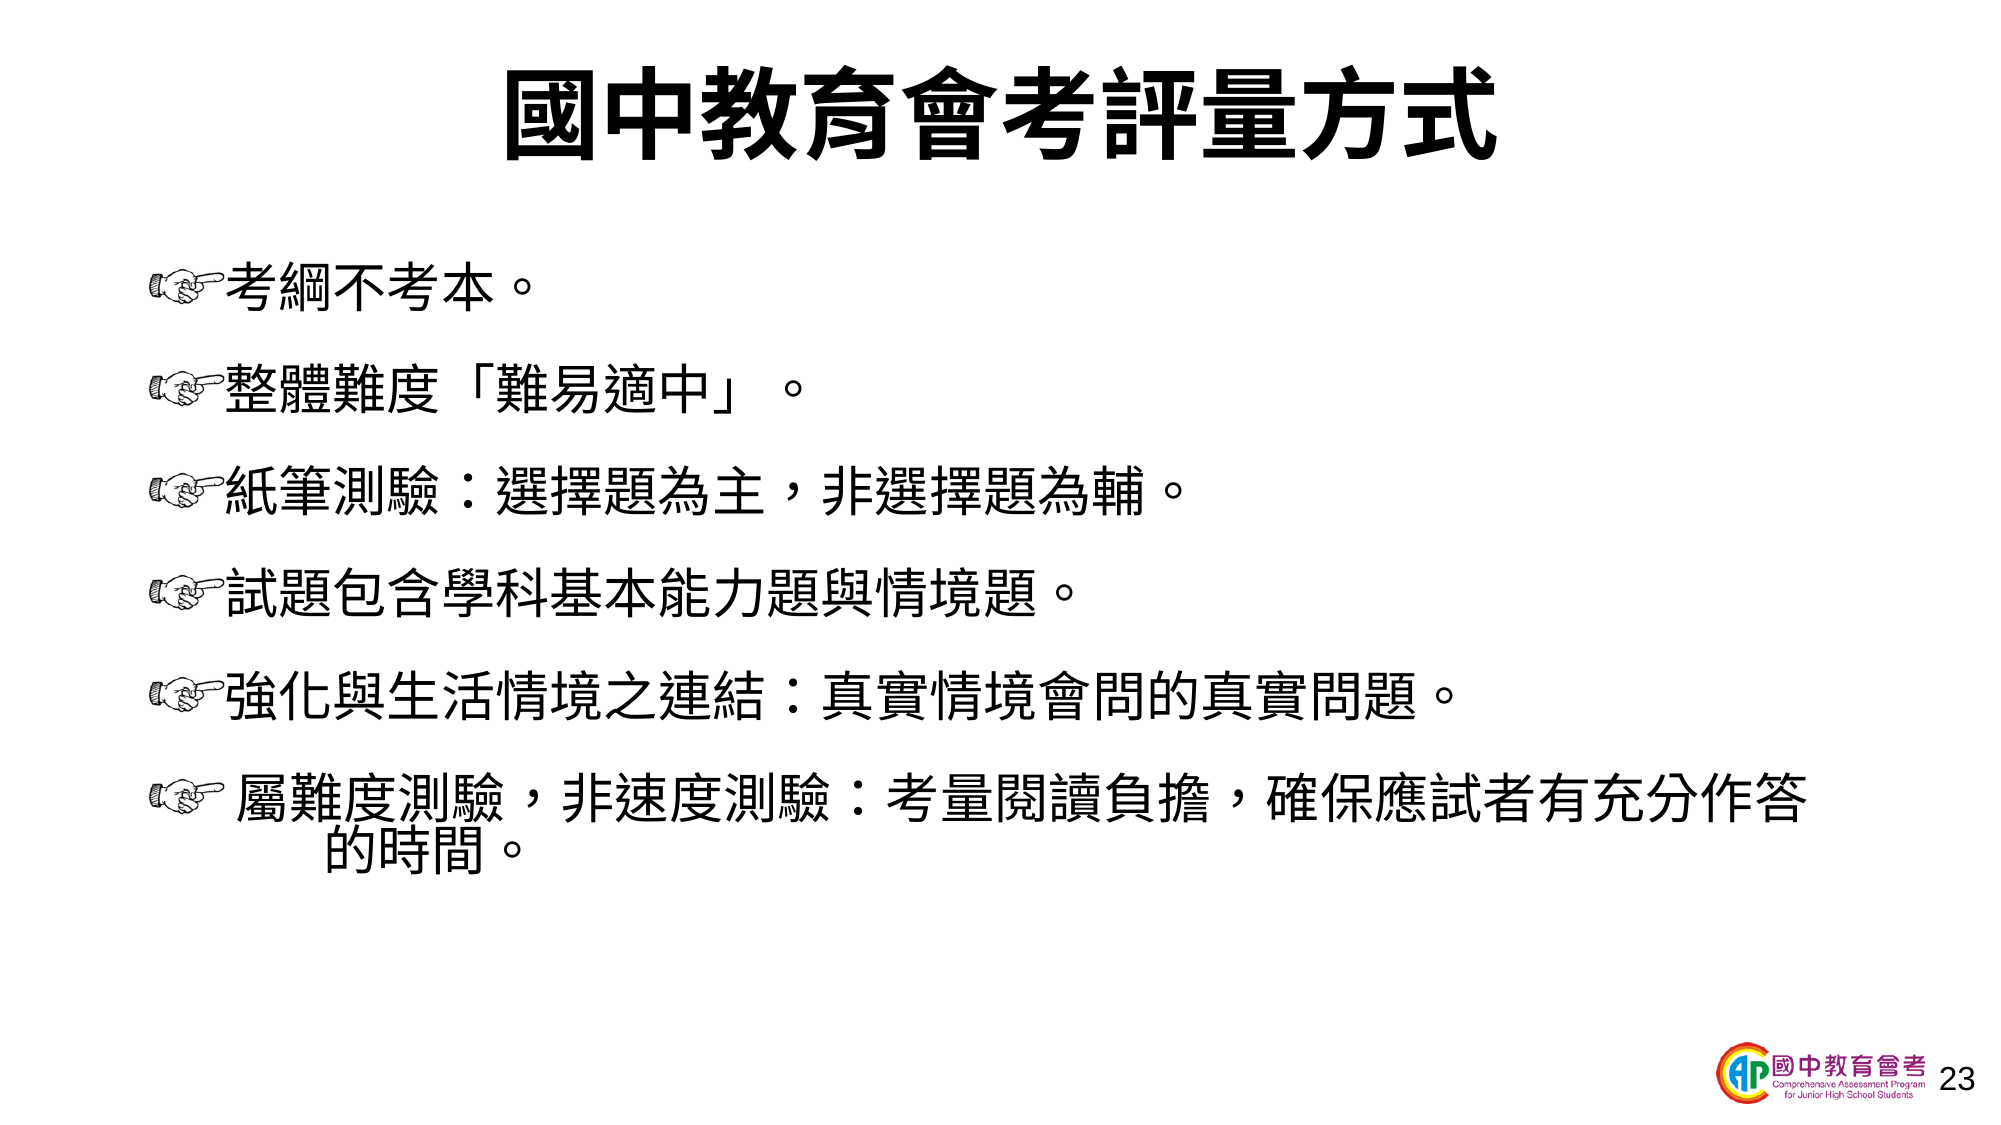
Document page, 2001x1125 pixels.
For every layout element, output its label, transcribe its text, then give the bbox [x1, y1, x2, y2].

list 考綱不考本。 整體難度「難易適中」。 紙筆測驗：選擇題為主，非選擇題為輔。 試題包含學科基本能力題與情境題。 強化與生活情境之連結：真實情境會問的真實問題。 屬難度測驗，非速度測驗：考量閱讀負擔，確保應試者有充分作答的時間。 [132, 258, 1858, 973]
title 國中教育會考評量方式 [137, 2, 1863, 220]
text_box [1923, 1047, 2000, 1108]
